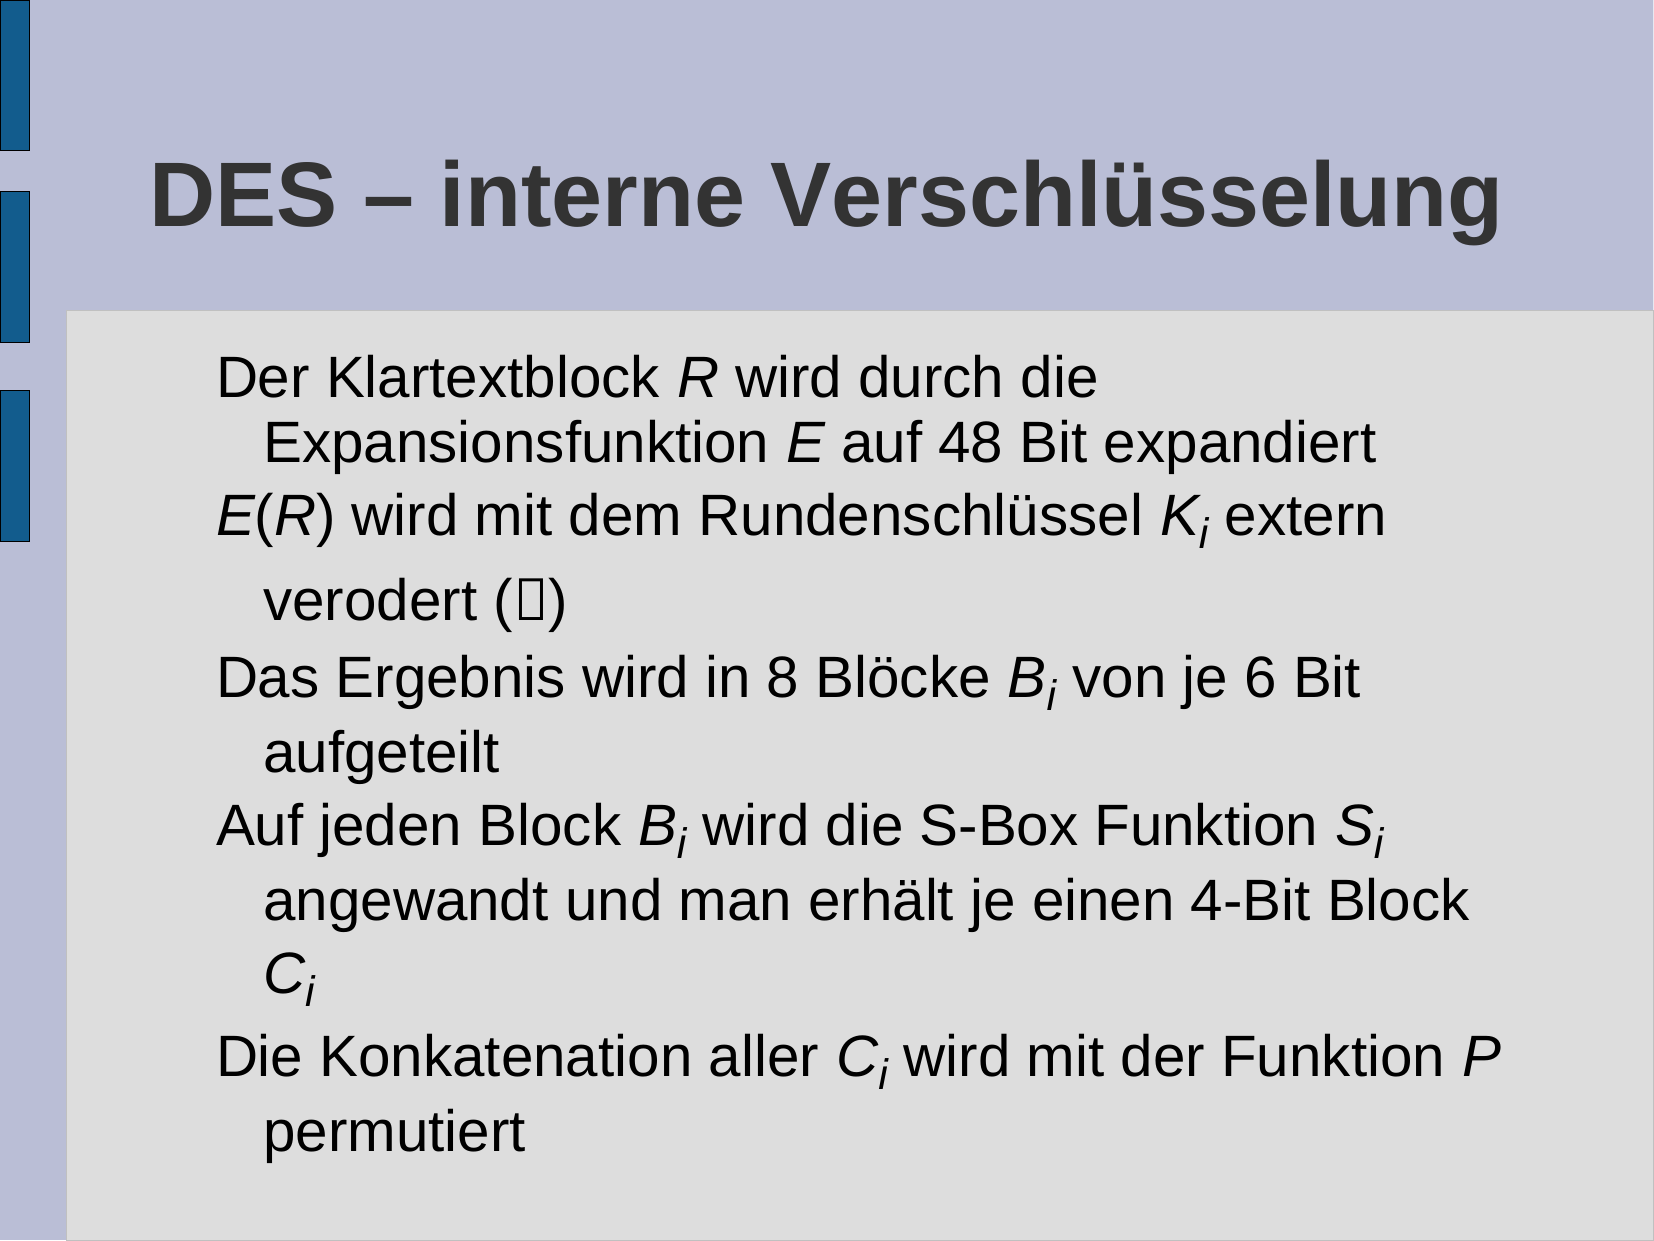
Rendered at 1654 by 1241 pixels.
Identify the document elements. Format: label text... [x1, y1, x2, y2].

title DES – interne Verschlüsselung [121, 91, 1534, 299]
list Der Klartextblock R wird durch die Expansionsfunktion E auf 48 Bit expandiert E(R) wird mit dem Rundenschlüssel Ki extern verodert () Das Ergebnis wird in 8 Blöcke Bi von je 6 Bit aufgeteilt Auf jeden Block Bi wird die S-Box Funktion Si angewandt und man erhält je einen 4-Bit Block Ci Die Konkatenation aller Ci wird mit der Funktion P permutiert [121, 344, 1534, 1151]
